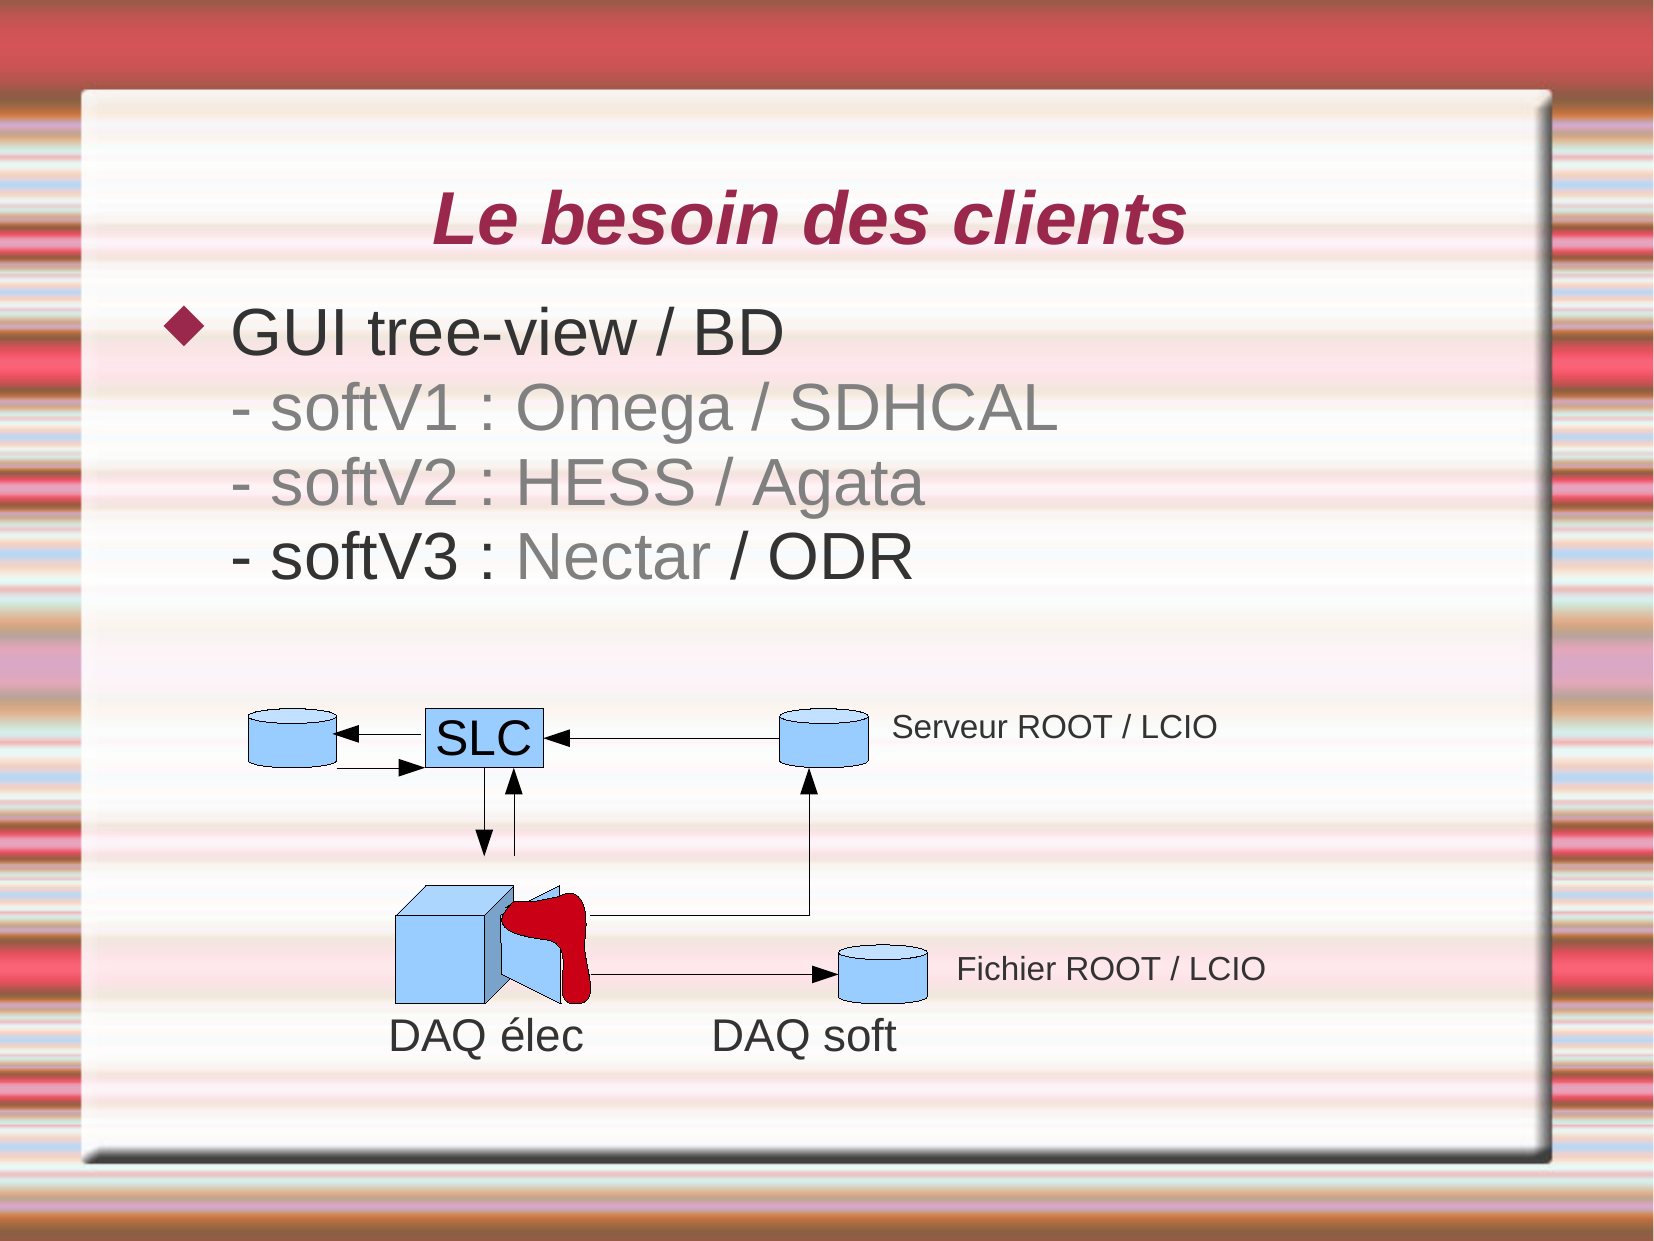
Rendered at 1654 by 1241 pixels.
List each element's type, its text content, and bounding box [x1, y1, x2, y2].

picture [0, 0, 1654, 1241]
title Le besoin des clients [88, 114, 1534, 322]
list DAQ élec DAQ soft [242, 1009, 1247, 1069]
text_box [248, 718, 337, 768]
text_box SLC [425, 708, 544, 768]
list [177, 1033, 998, 1123]
list GUI tree-view / BD - softV1 : Omega / SDHCAL - softV2 : HESS / Agata - softV3 : Nectar / ODR [147, 295, 1529, 601]
list Serveur ROOT / LCIO Fichier ROOT / LCIO [809, 708, 1371, 1034]
text_box [395, 885, 591, 1004]
text_box [779, 717, 809, 768]
